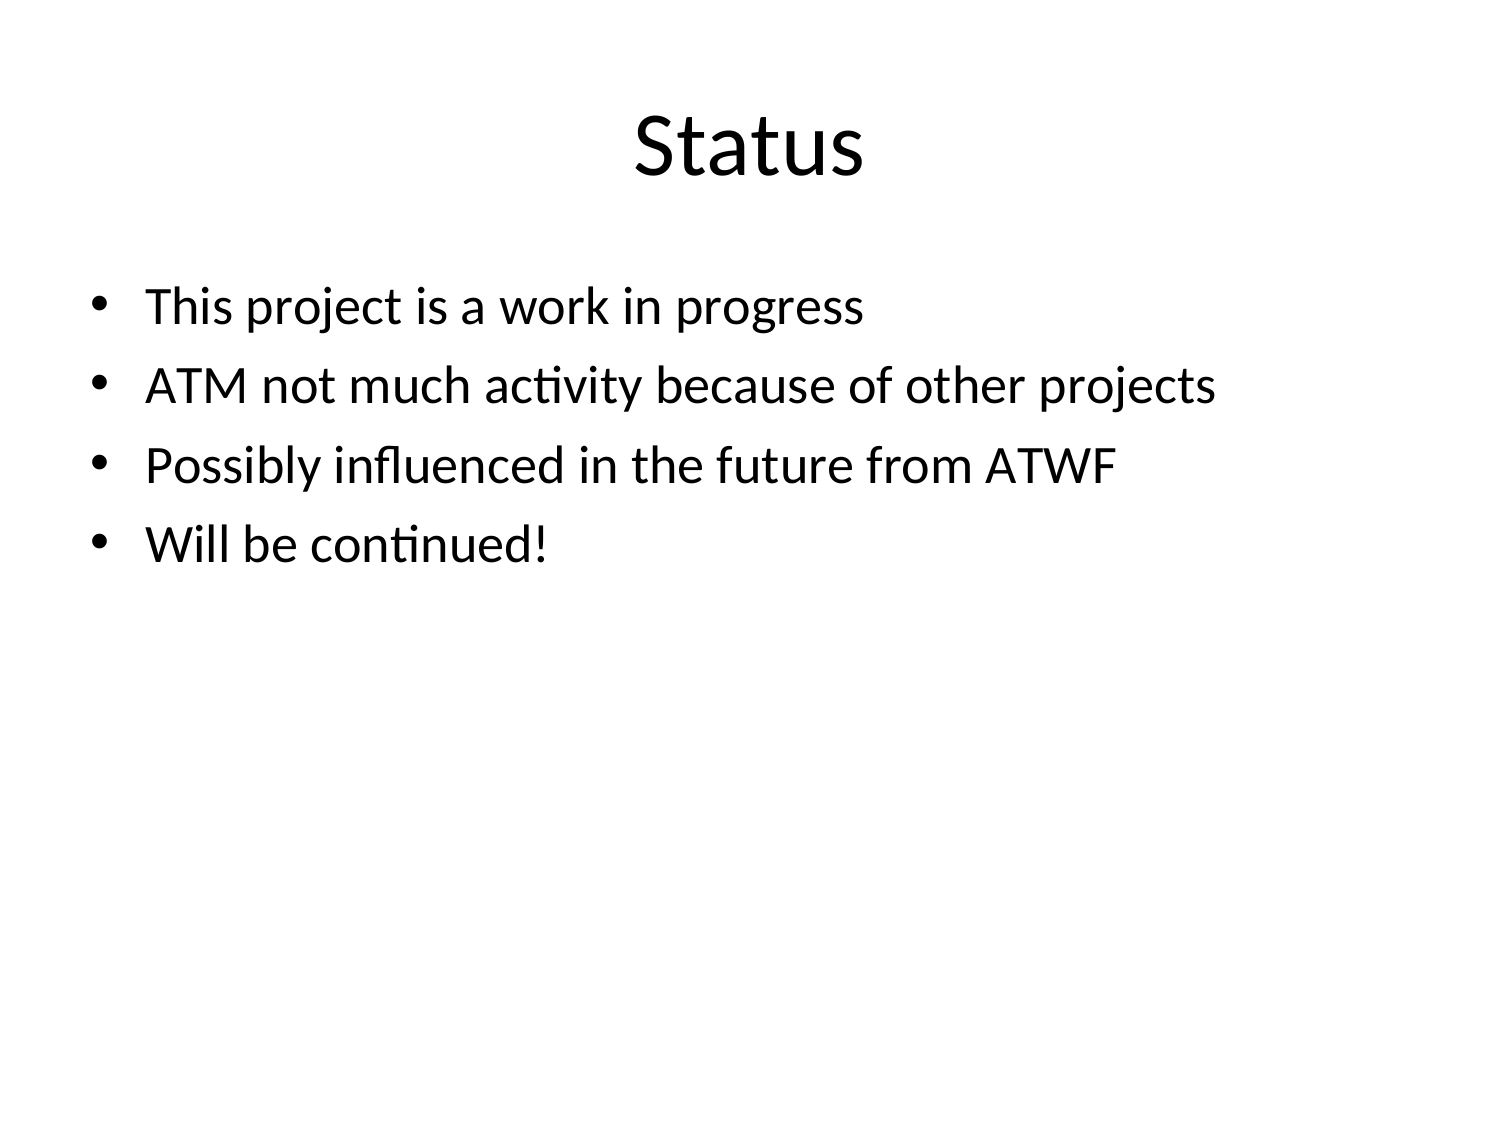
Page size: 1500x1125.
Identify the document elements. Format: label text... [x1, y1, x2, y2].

text_box Status [75, 45, 1426, 233]
text_box This project is a work in progress ATM not much activity because of other projects Possibly influenced in the future from ATWF Will be continued!‏ [75, 262, 1426, 1005]
